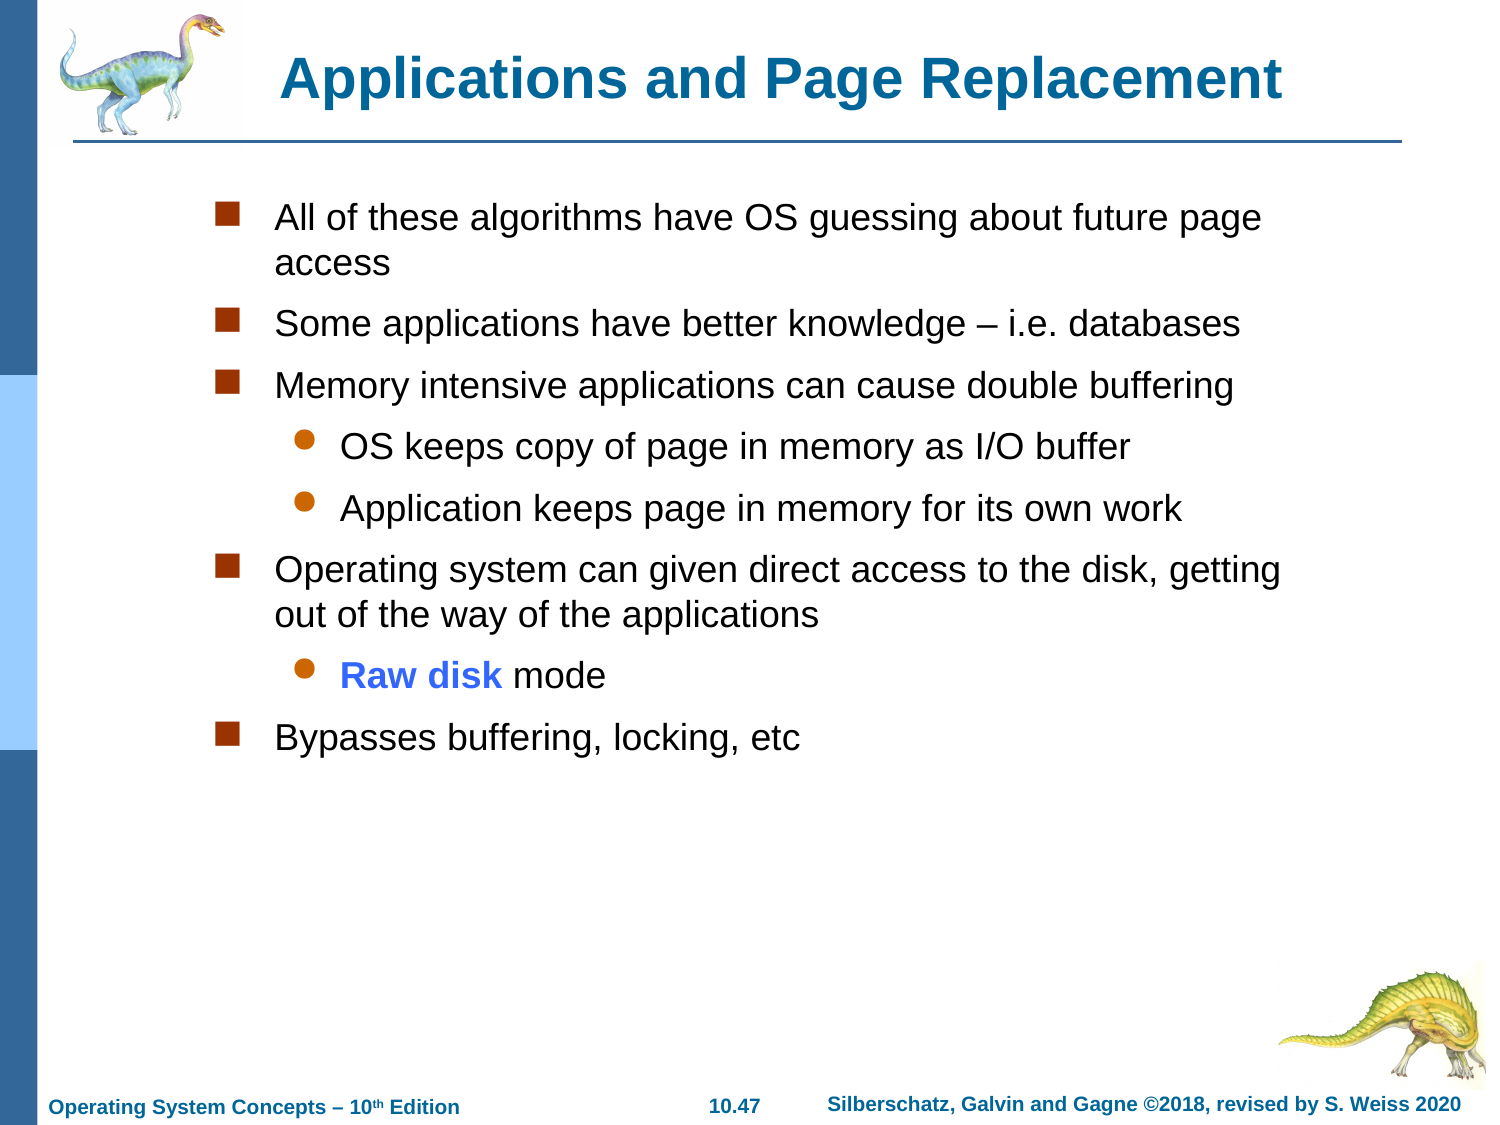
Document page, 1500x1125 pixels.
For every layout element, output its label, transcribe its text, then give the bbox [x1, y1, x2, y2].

title Applications and Page Replacement [136, 22, 1428, 118]
picture [1275, 959, 1486, 1090]
picture [1144, 1096, 1152, 1101]
list All of these algorithms have OS guessing about future page access Some applications have better knowledge – i.e. databases Memory intensive applications can cause double buffering OS keeps copy of page in memory as I/O buffer Application keeps page in memory for its own work Operating system can given direct access to the disk, getting out of the way of the applications Raw disk mode Bypasses buffering, locking, etc [203, 185, 1320, 929]
picture [46, 0, 243, 149]
